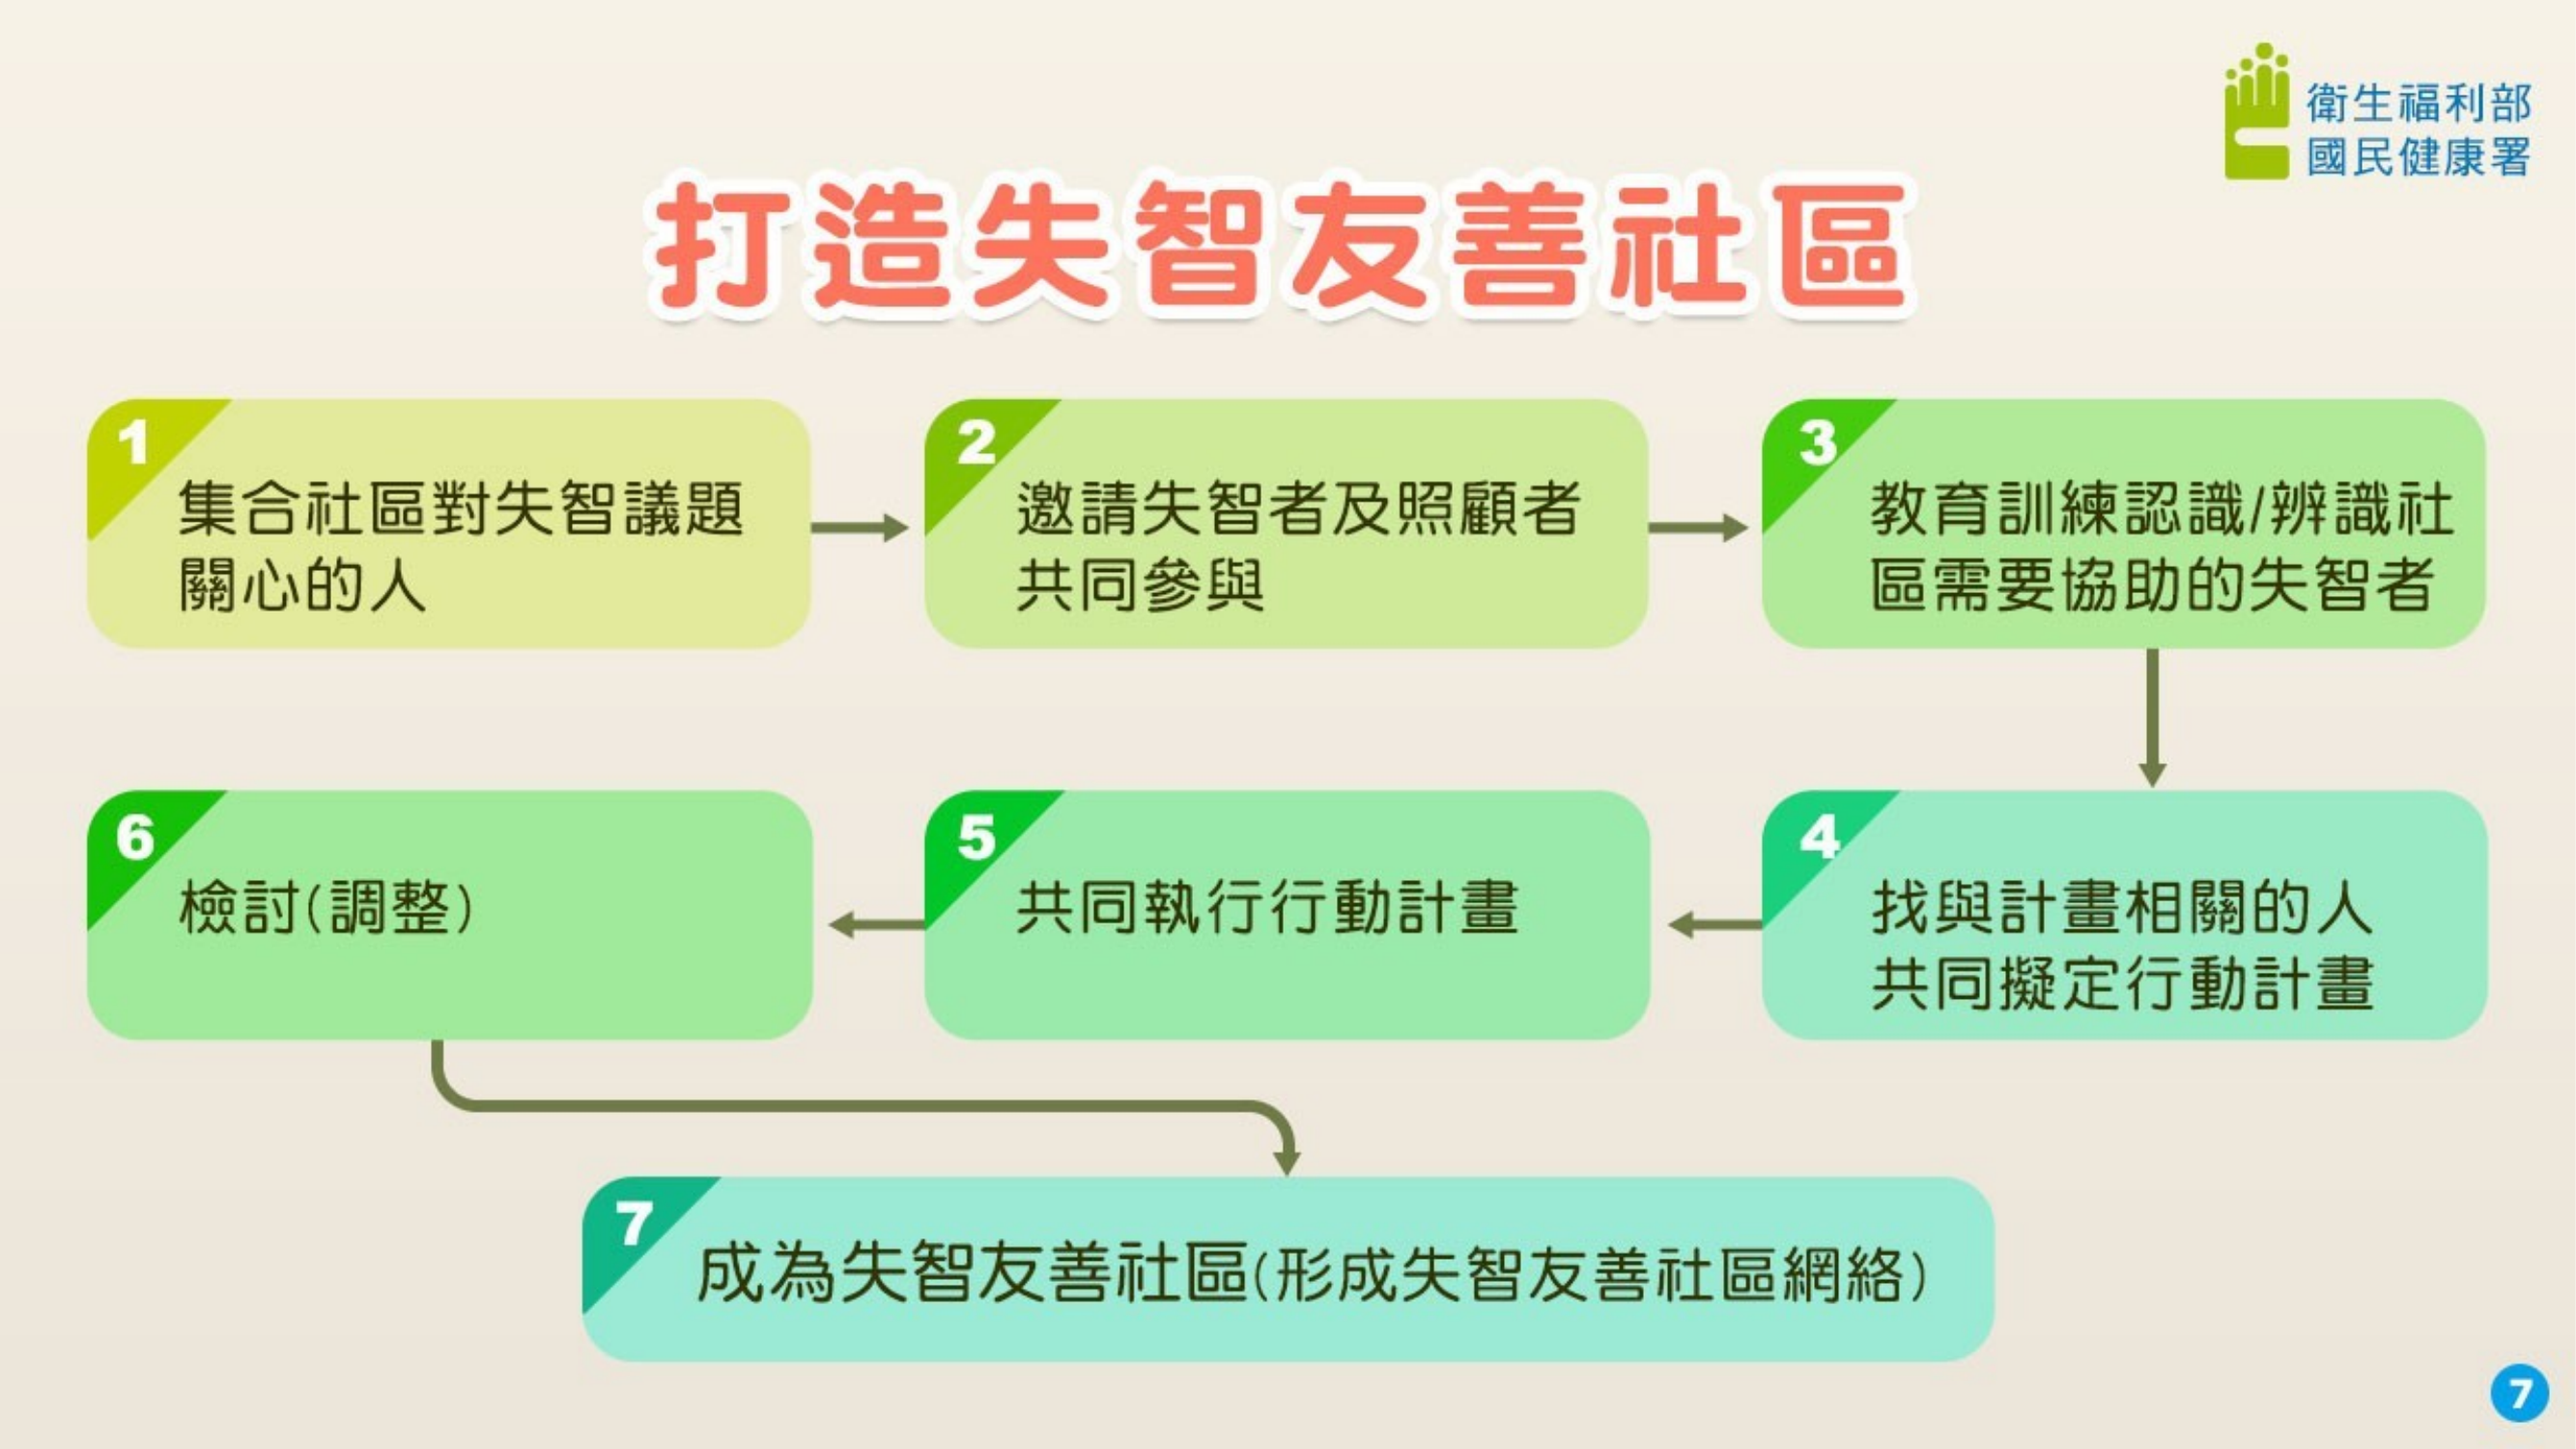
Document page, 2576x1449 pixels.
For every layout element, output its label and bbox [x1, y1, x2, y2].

text_box [0, 0, 2576, 1449]
